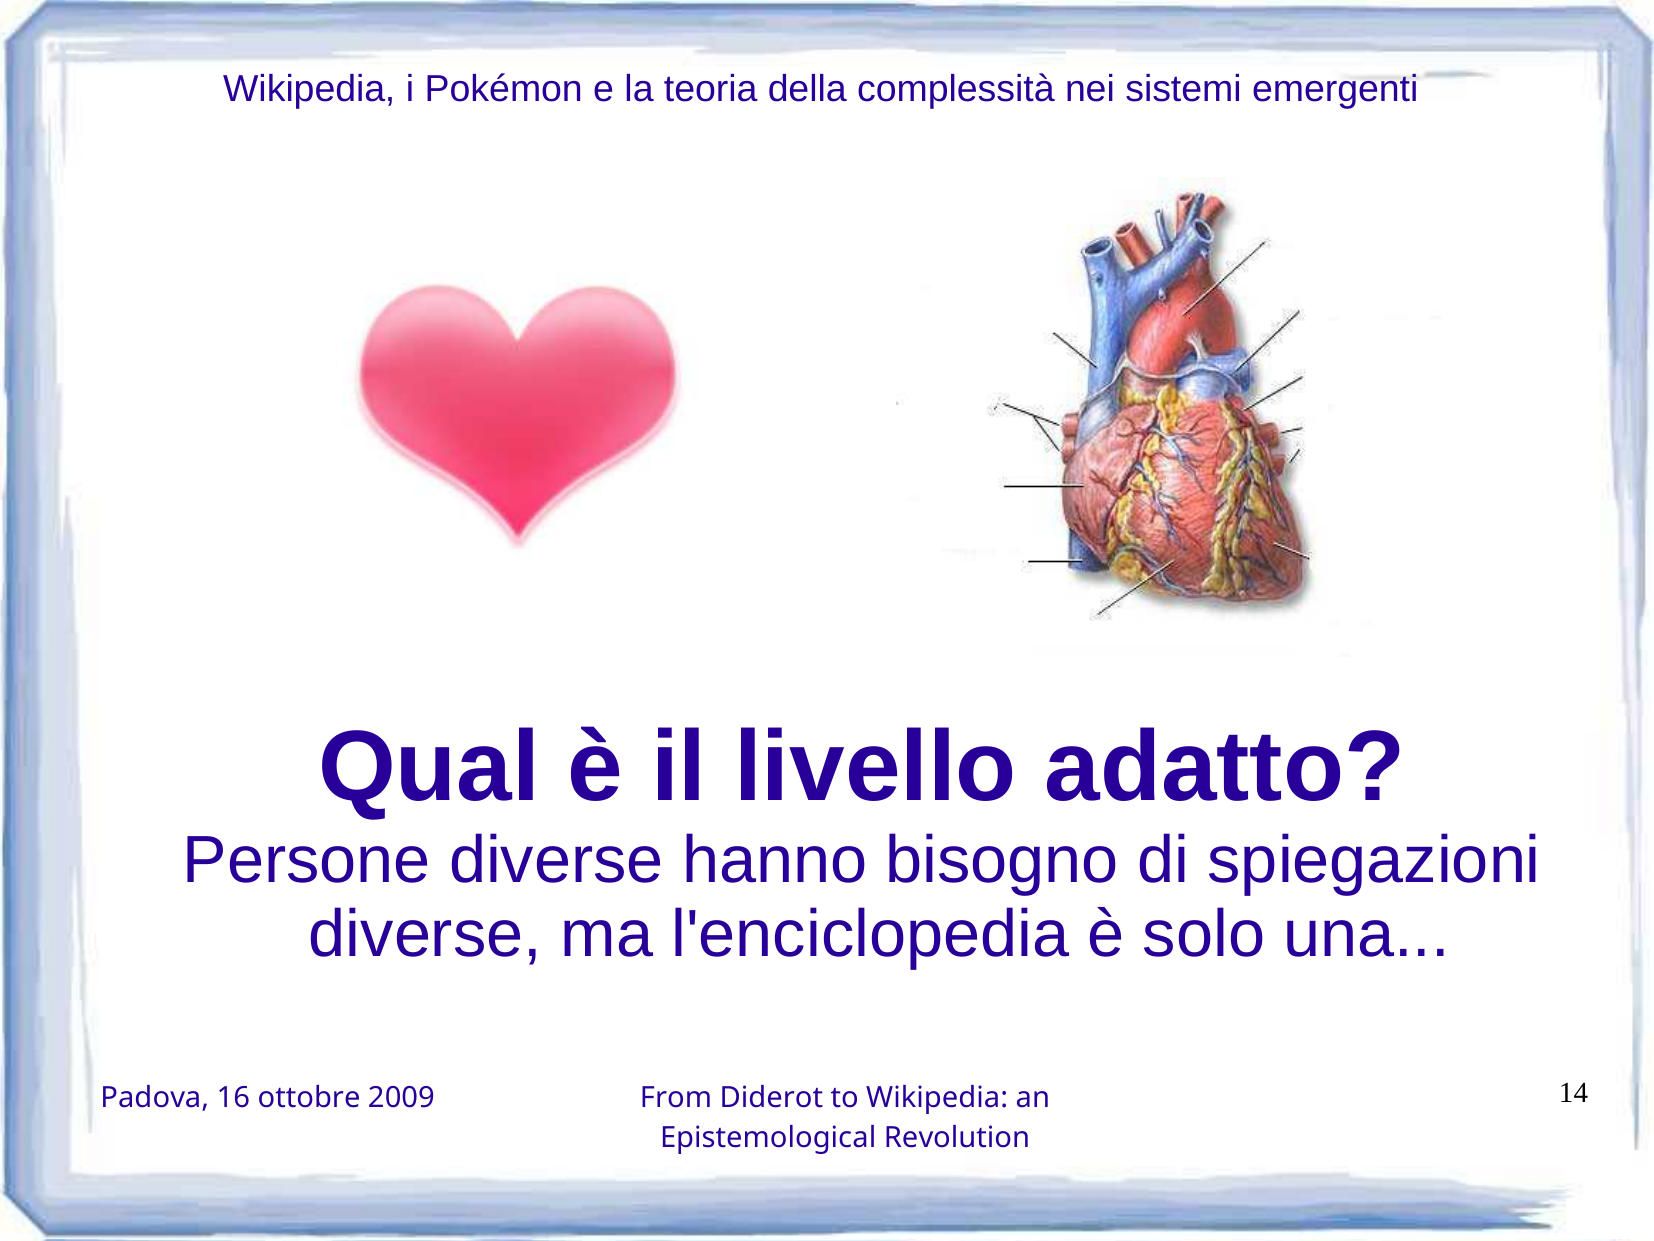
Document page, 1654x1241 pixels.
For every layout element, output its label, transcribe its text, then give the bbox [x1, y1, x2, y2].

picture [0, 0, 1654, 1241]
subtitle Qual è il livello adatto? Persone diverse hanno bisogno di spiegazioni diverse, ma l'enciclopedia è solo una... [118, 118, 1571, 1004]
title Wikipedia, i Pokémon e la teoria della complessità nei sistemi emergenti [76, 59, 1565, 119]
